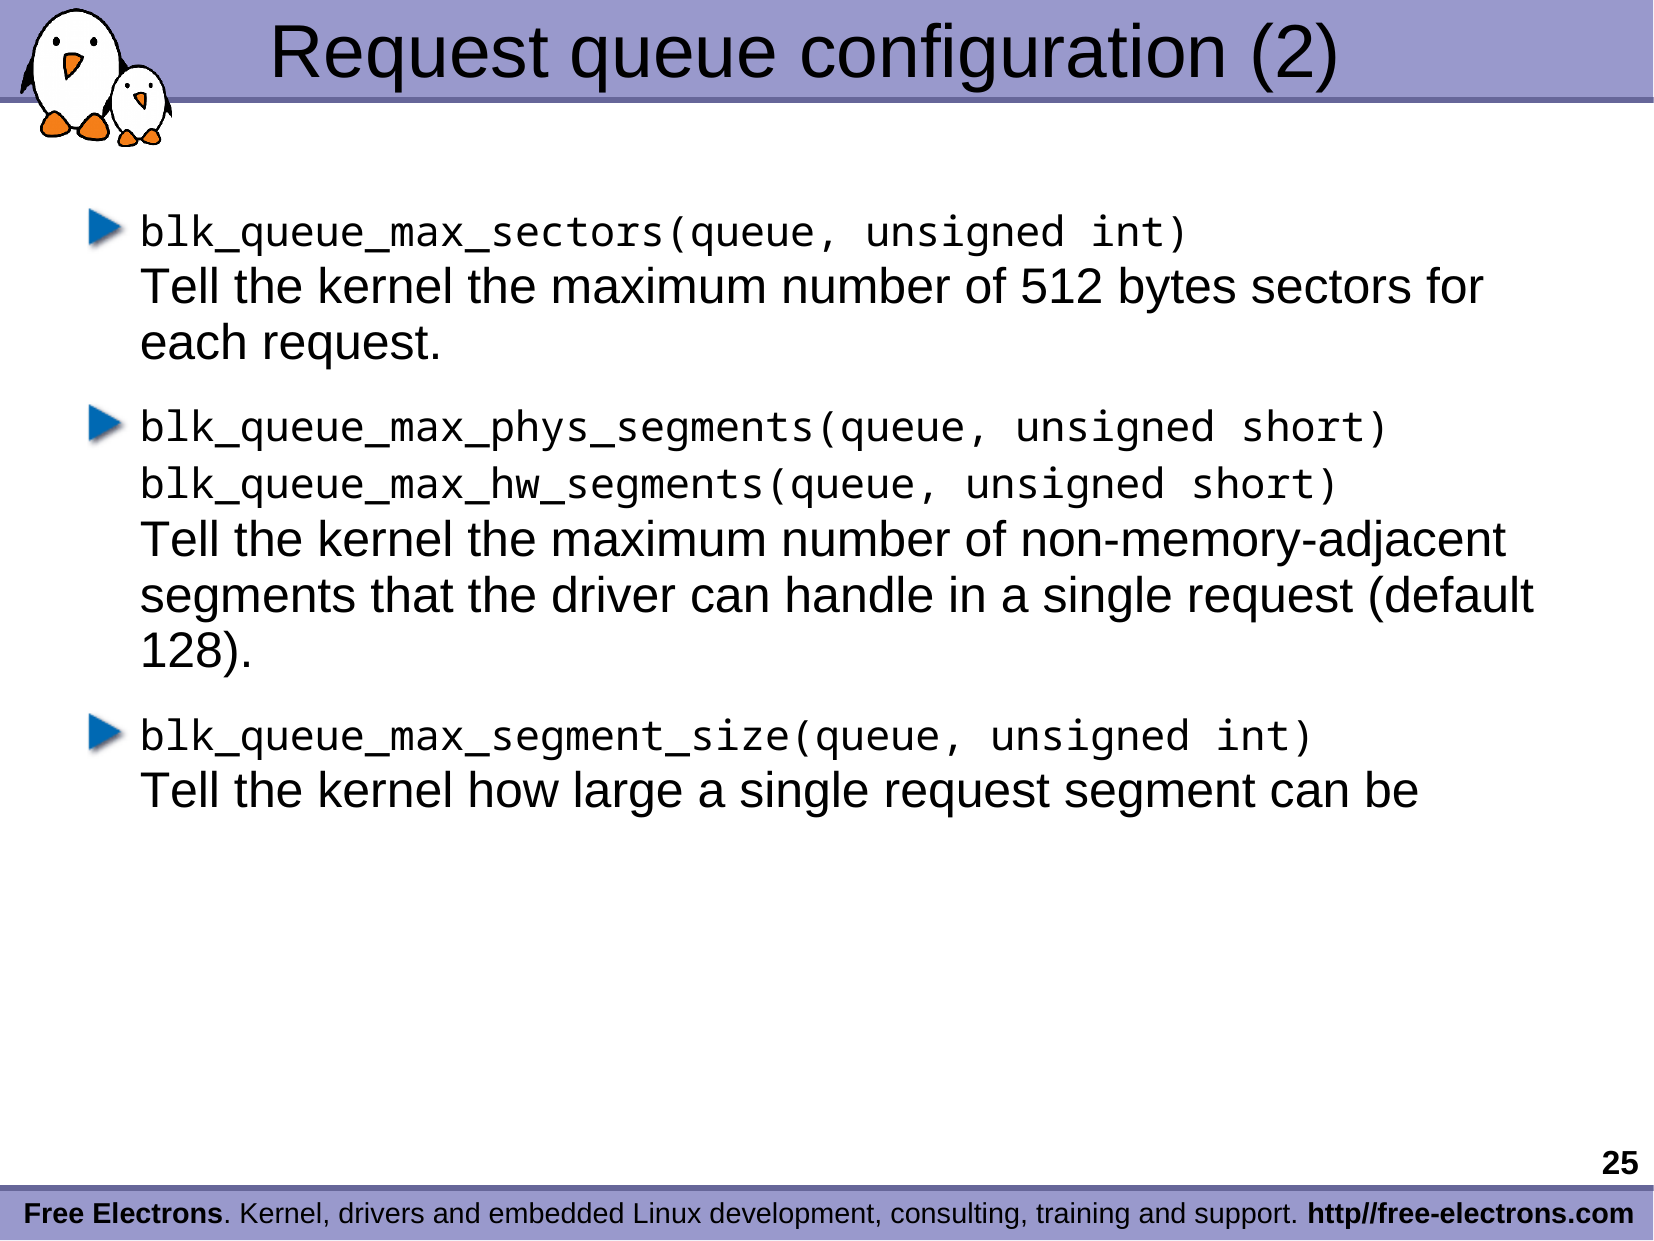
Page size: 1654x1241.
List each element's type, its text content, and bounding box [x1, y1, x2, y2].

picture [20, 8, 172, 147]
list blk_queue_max_sectors(queue, unsigned int) Tell the kernel the maximum number of 512 bytes sectors for each request. blk_queue_max_phys_segments(queue, unsigned short) blk_queue_max_hw_segments(queue, unsigned short) Tell the kernel the maximum number of non-memory-adjacent segments that the driver can handle in a single request (default 128). blk_queue_max_segment_size(queue, unsigned int) Tell the kernel how large a single request segment can be [68, 201, 1592, 1118]
title Request queue configuration (2) [60, 0, 1551, 103]
